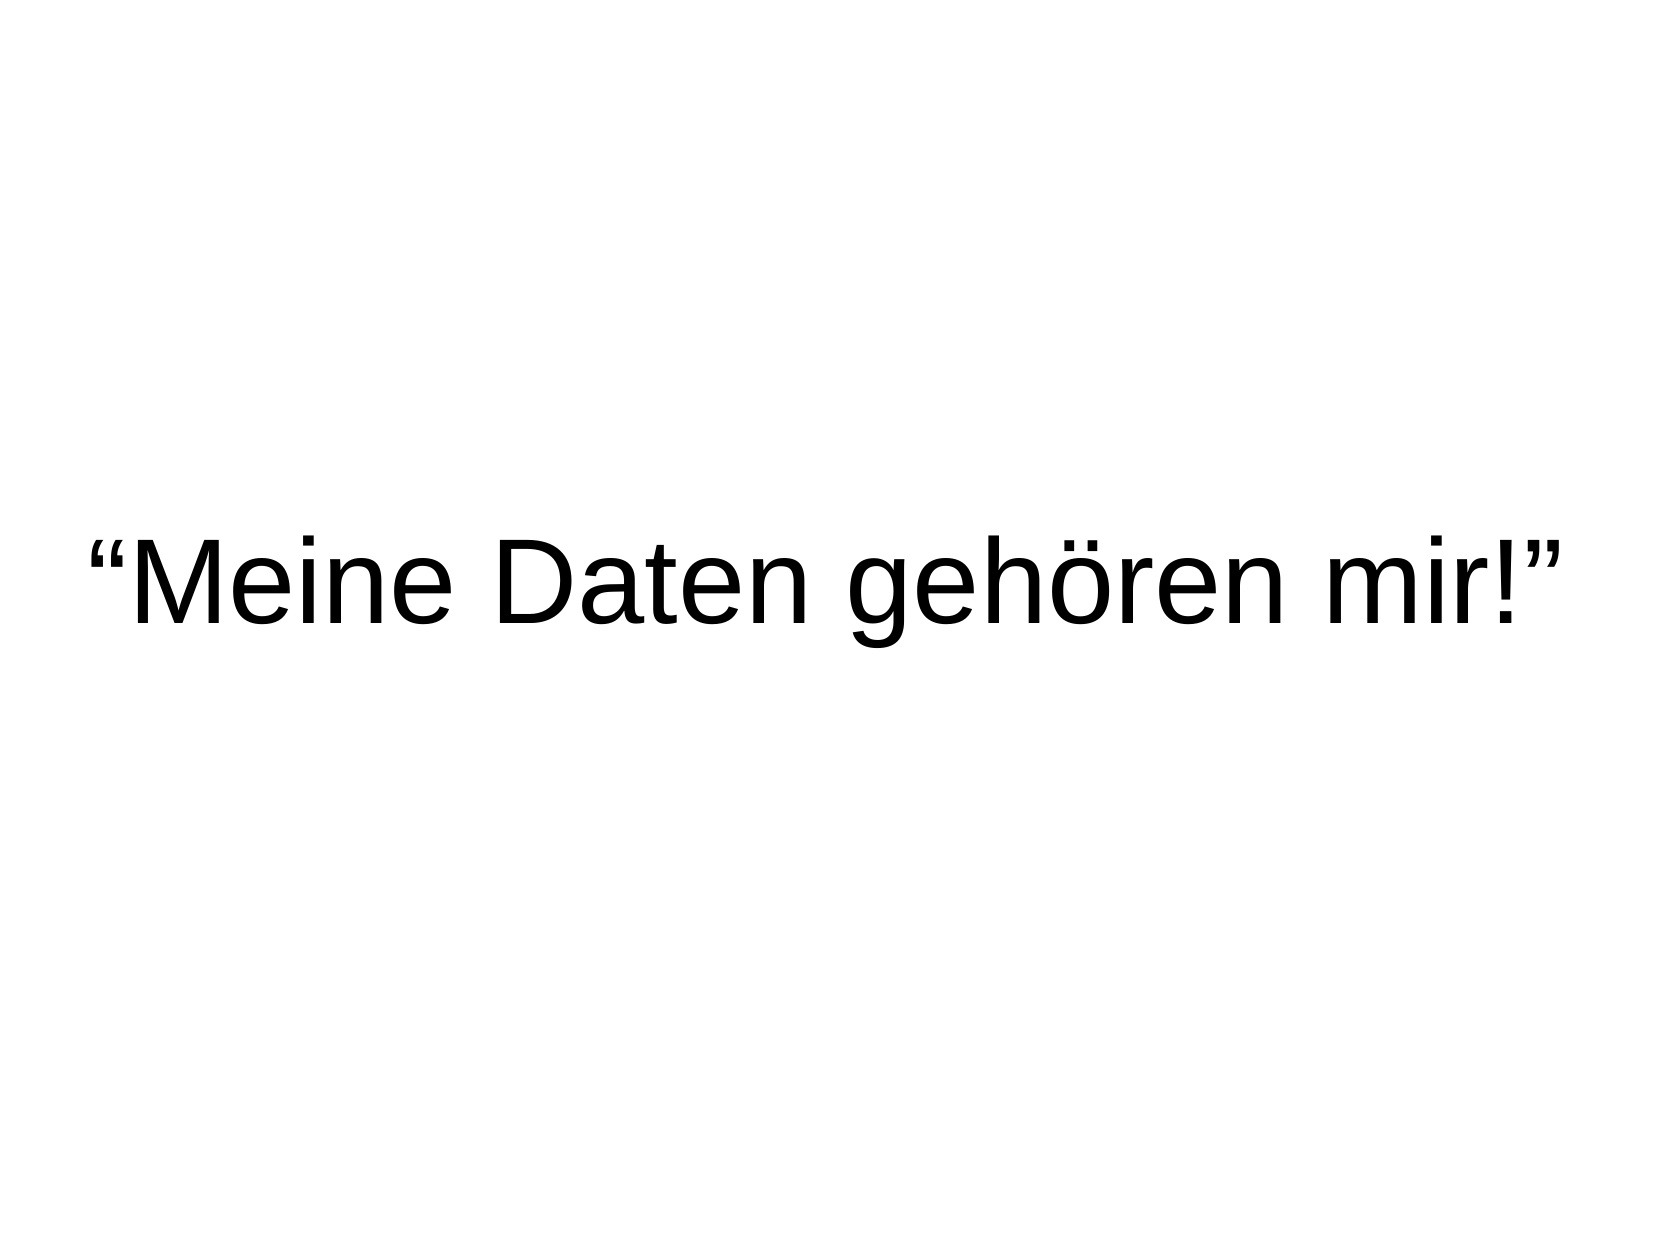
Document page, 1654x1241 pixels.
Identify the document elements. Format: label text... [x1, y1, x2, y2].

text_box “Meine Daten gehören mir!” [82, 56, 1571, 1102]
